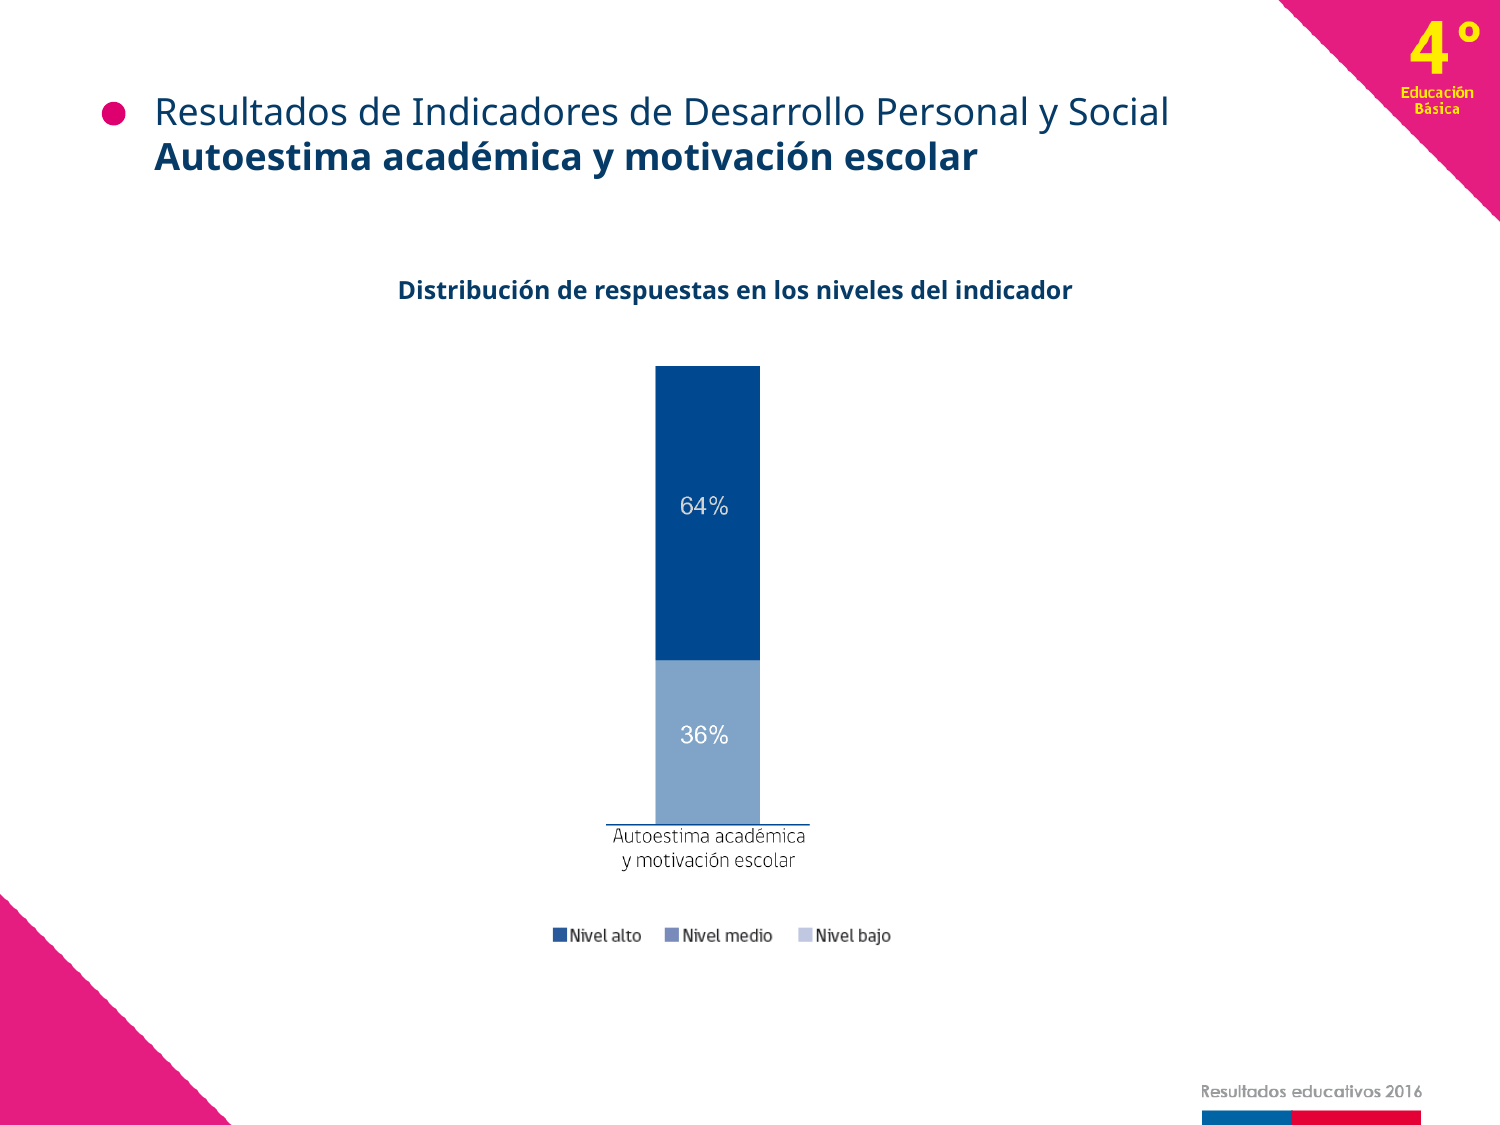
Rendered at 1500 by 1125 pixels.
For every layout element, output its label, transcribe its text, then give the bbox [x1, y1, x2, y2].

text_box [101, 101, 126, 126]
picture [0, 0, 1500, 1125]
text_box Distribución de respuestas en los niveles del indicador [287, 268, 1185, 313]
text_box Resultados de Indicadores de Desarrollo Personal y Social Autoestima académica y motivación escolar [139, 80, 1247, 187]
